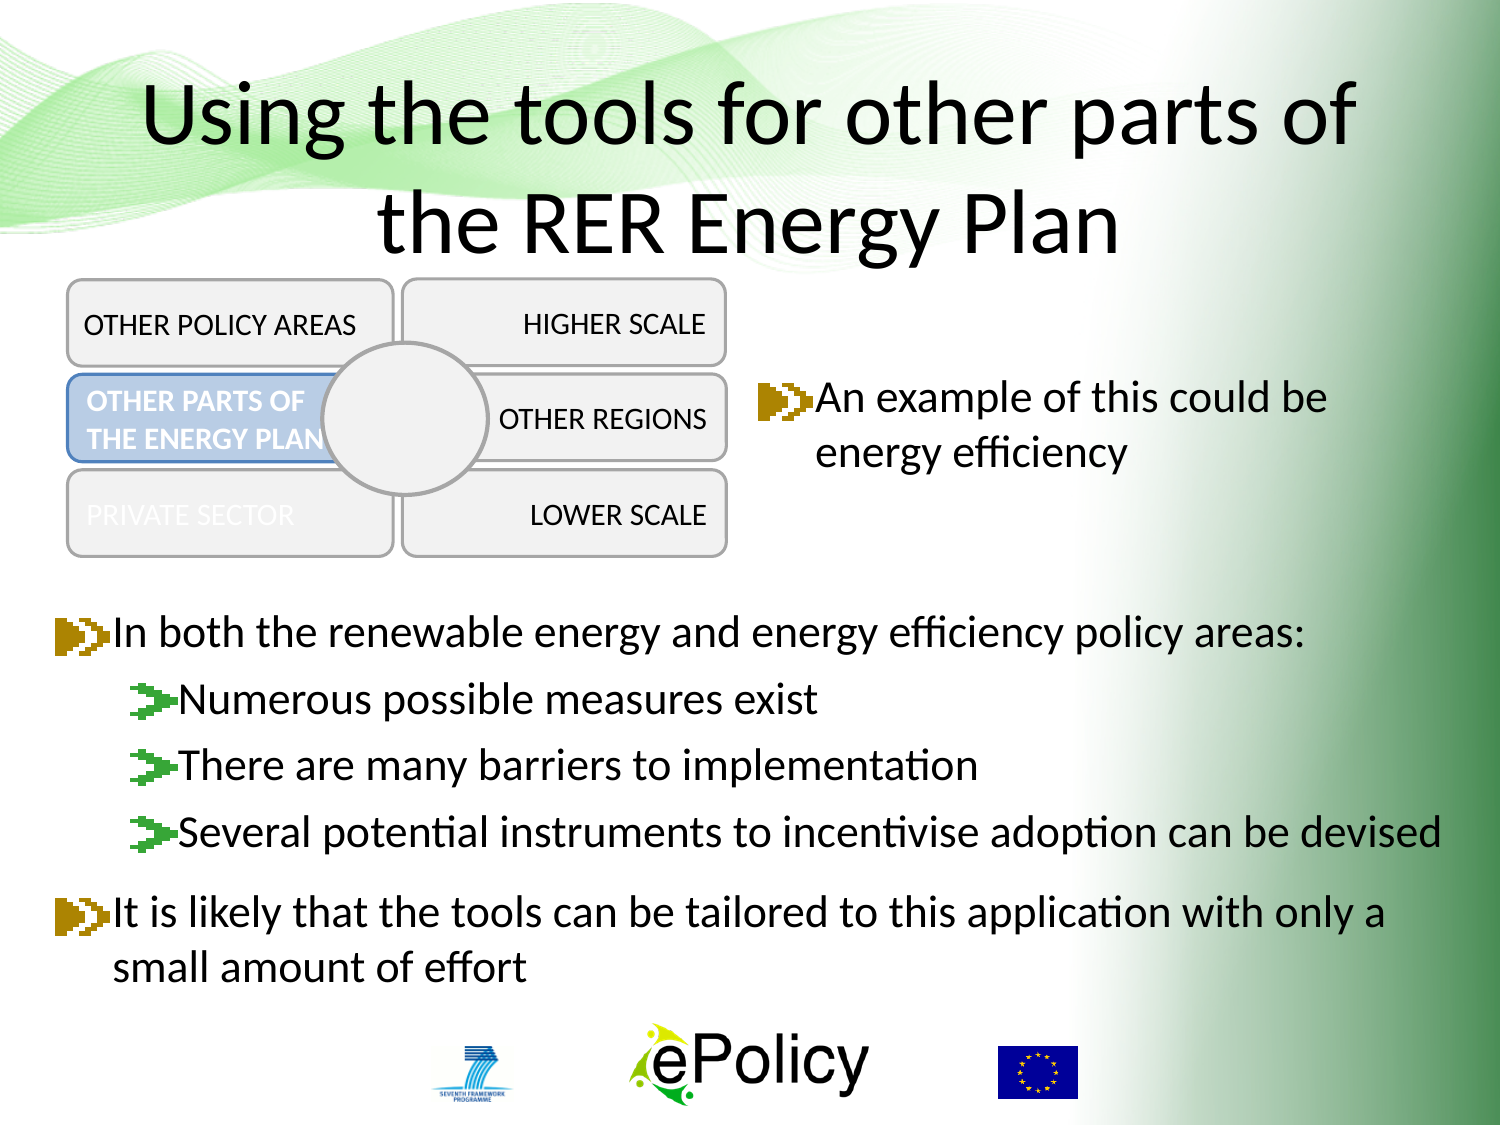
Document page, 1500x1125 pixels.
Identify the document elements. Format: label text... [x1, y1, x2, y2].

text_box HIGHER SCALE [402, 278, 726, 366]
picture [55, 602, 110, 656]
title Using the tools for other parts of the RER Energy Plan [75, 45, 1425, 233]
picture [629, 1024, 1500, 1125]
text_box OTHER REGIONS [473, 373, 727, 461]
text_box OTHER POLICY AREAS [67, 279, 394, 367]
picture [0, 0, 1500, 594]
picture [55, 882, 110, 936]
text_box [322, 342, 488, 495]
text_box OTHER PARTS OF THE ENERGY PLAN [67, 374, 337, 462]
text_box LOWER SCALE [402, 469, 727, 557]
picture [130, 805, 178, 853]
picture [431, 1046, 514, 1102]
picture [130, 739, 178, 786]
list An example of this could be energy efficiency [744, 359, 1459, 516]
picture [130, 672, 178, 720]
text_box In both the renewable energy and energy efficiency policy areas: Numerous possible measures exist There are many barriers to implementation Several potential instruments to incentivise adoption can be devised It is likely that the tools can be tailored to this application with only a small amount of effort [40, 594, 1500, 1024]
text_box PRIVATE SECTOR [67, 469, 394, 557]
